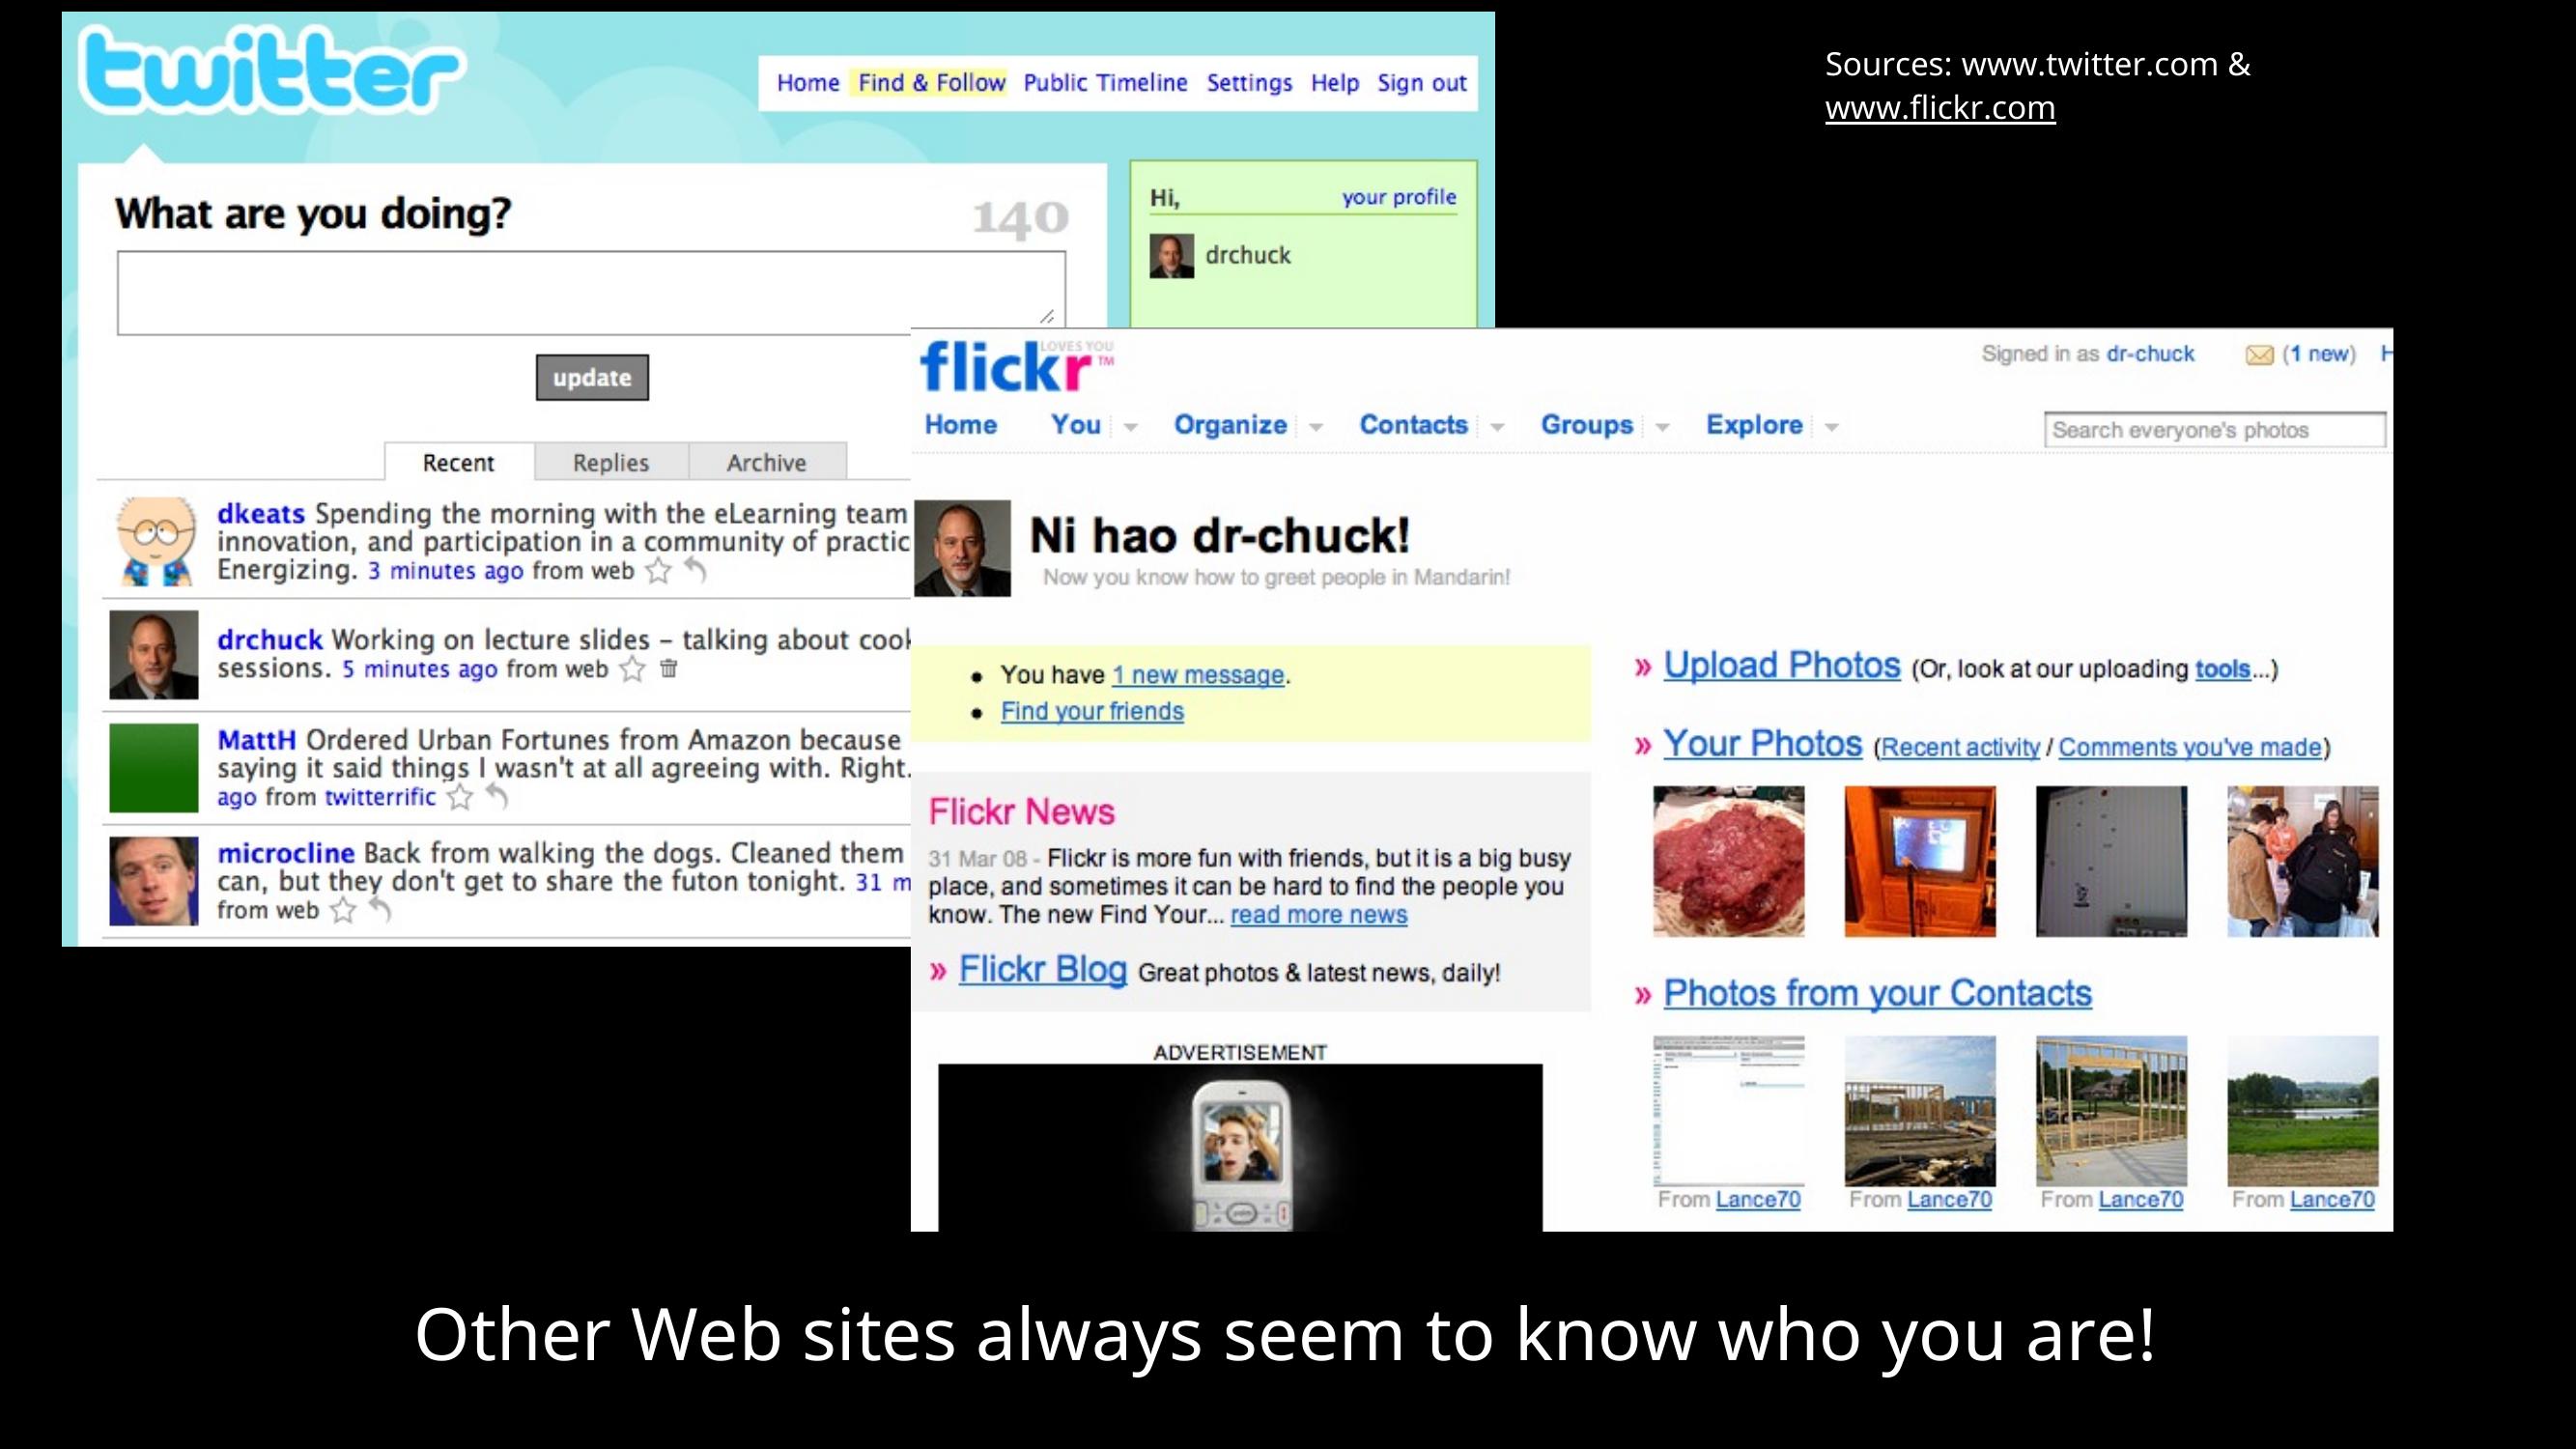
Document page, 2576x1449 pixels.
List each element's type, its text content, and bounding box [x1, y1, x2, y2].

text_box Sources: www.twitter.com & www.flickr.com [1811, 36, 2476, 134]
picture [62, 12, 2393, 1233]
text_box Other Web sites always seem to know who you are! [413, 1288, 2159, 1376]
